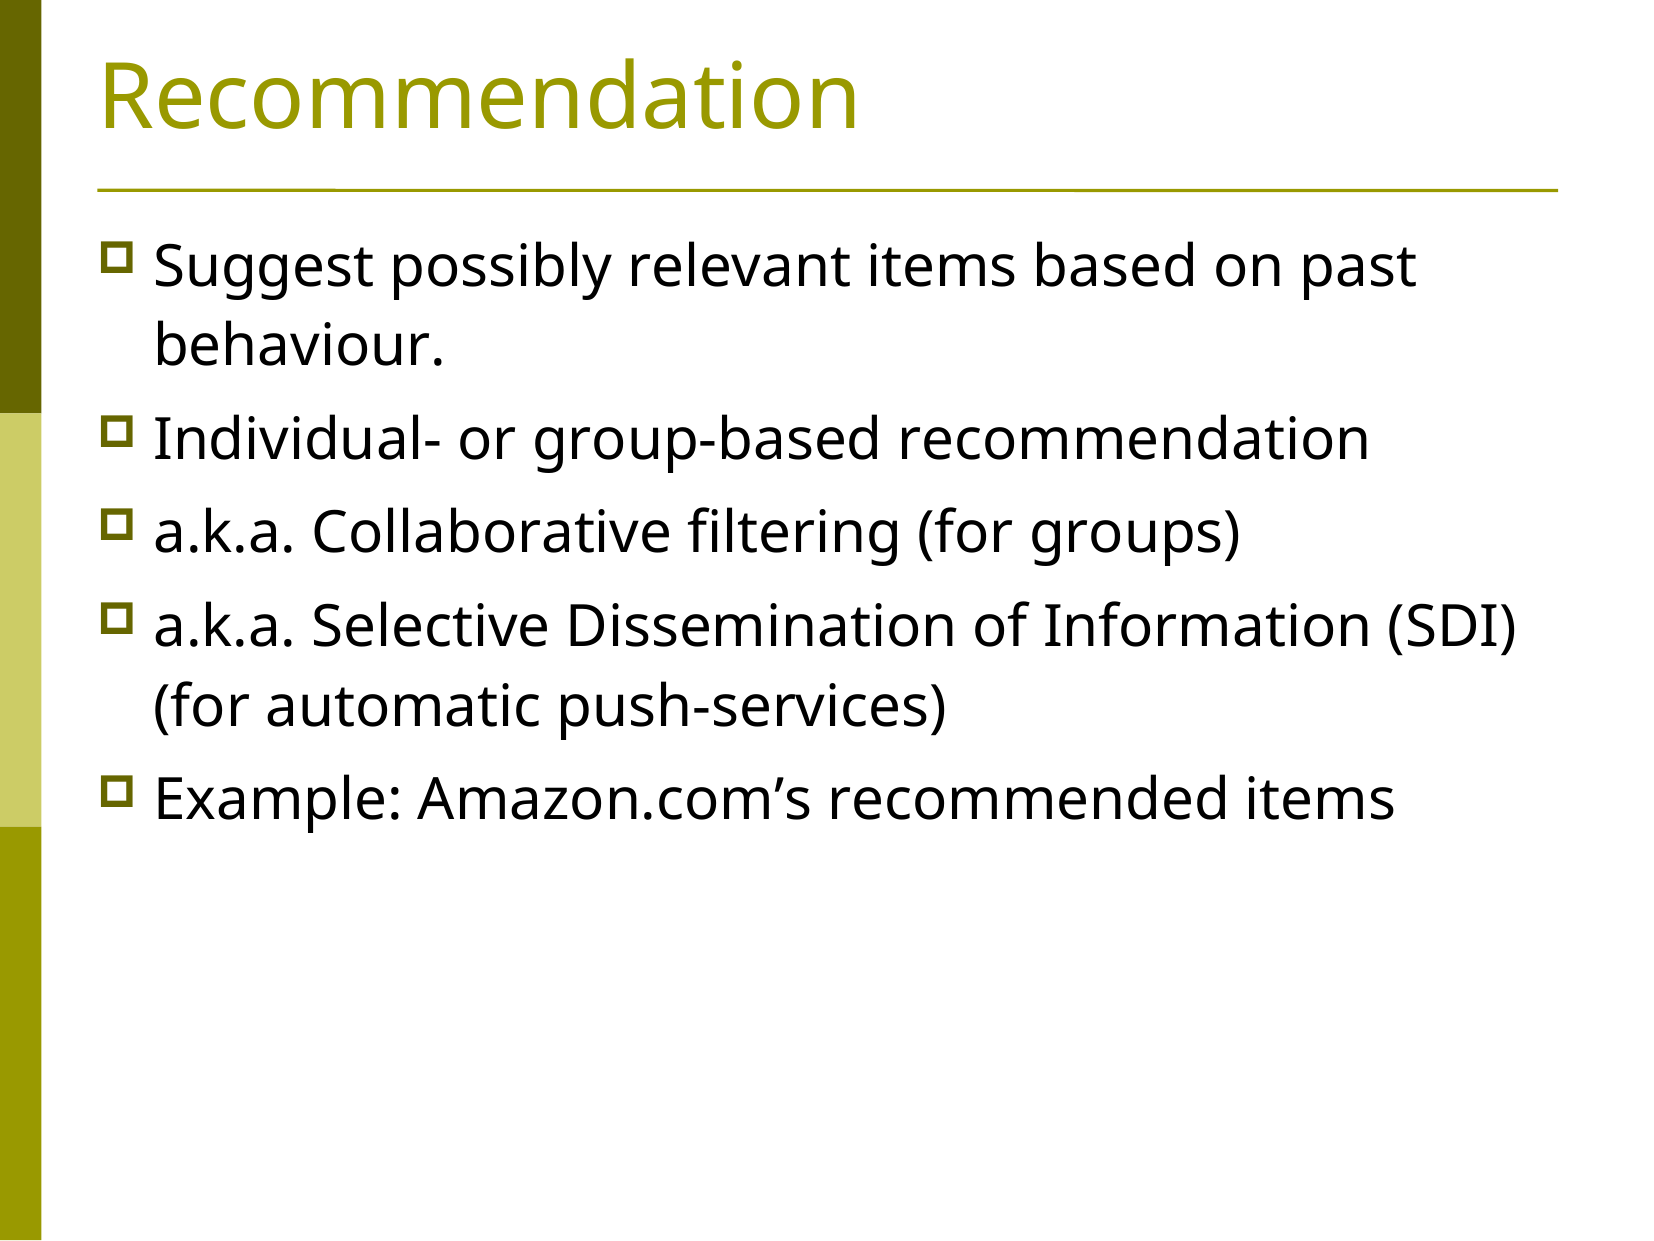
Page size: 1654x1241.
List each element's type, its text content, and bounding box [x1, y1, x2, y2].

list Suggest possibly relevant items based on past behaviour. Individual- or group-based recommendation a.k.a. Collaborative filtering (for groups)‏ a.k.a. Selective Dissemination of Information (SDI) (for automatic push-services)‏ Example: Amazon.com’s recommended items [82, 216, 1571, 1124]
title Recommendation [82, 0, 1571, 164]
